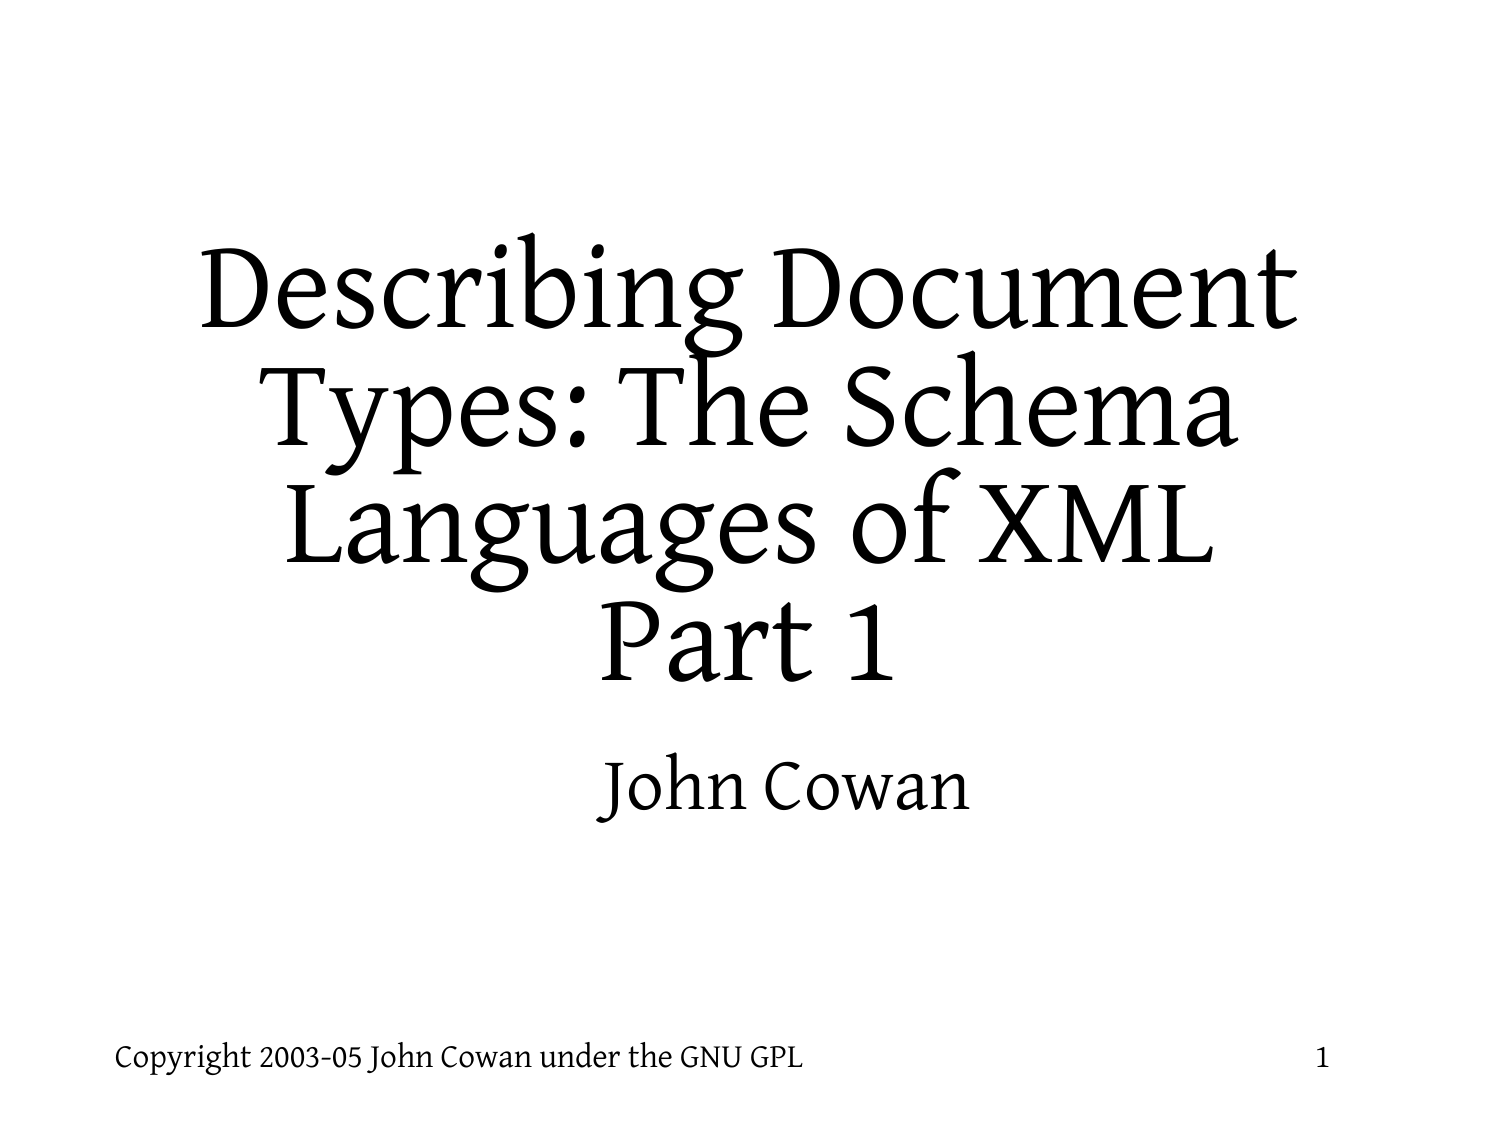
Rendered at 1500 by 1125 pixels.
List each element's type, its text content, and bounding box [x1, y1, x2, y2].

title Describing Document Types: The Schema Languages of XML Part 1 [112, 193, 1388, 745]
subtitle John Cowan [225, 637, 1276, 1005]
